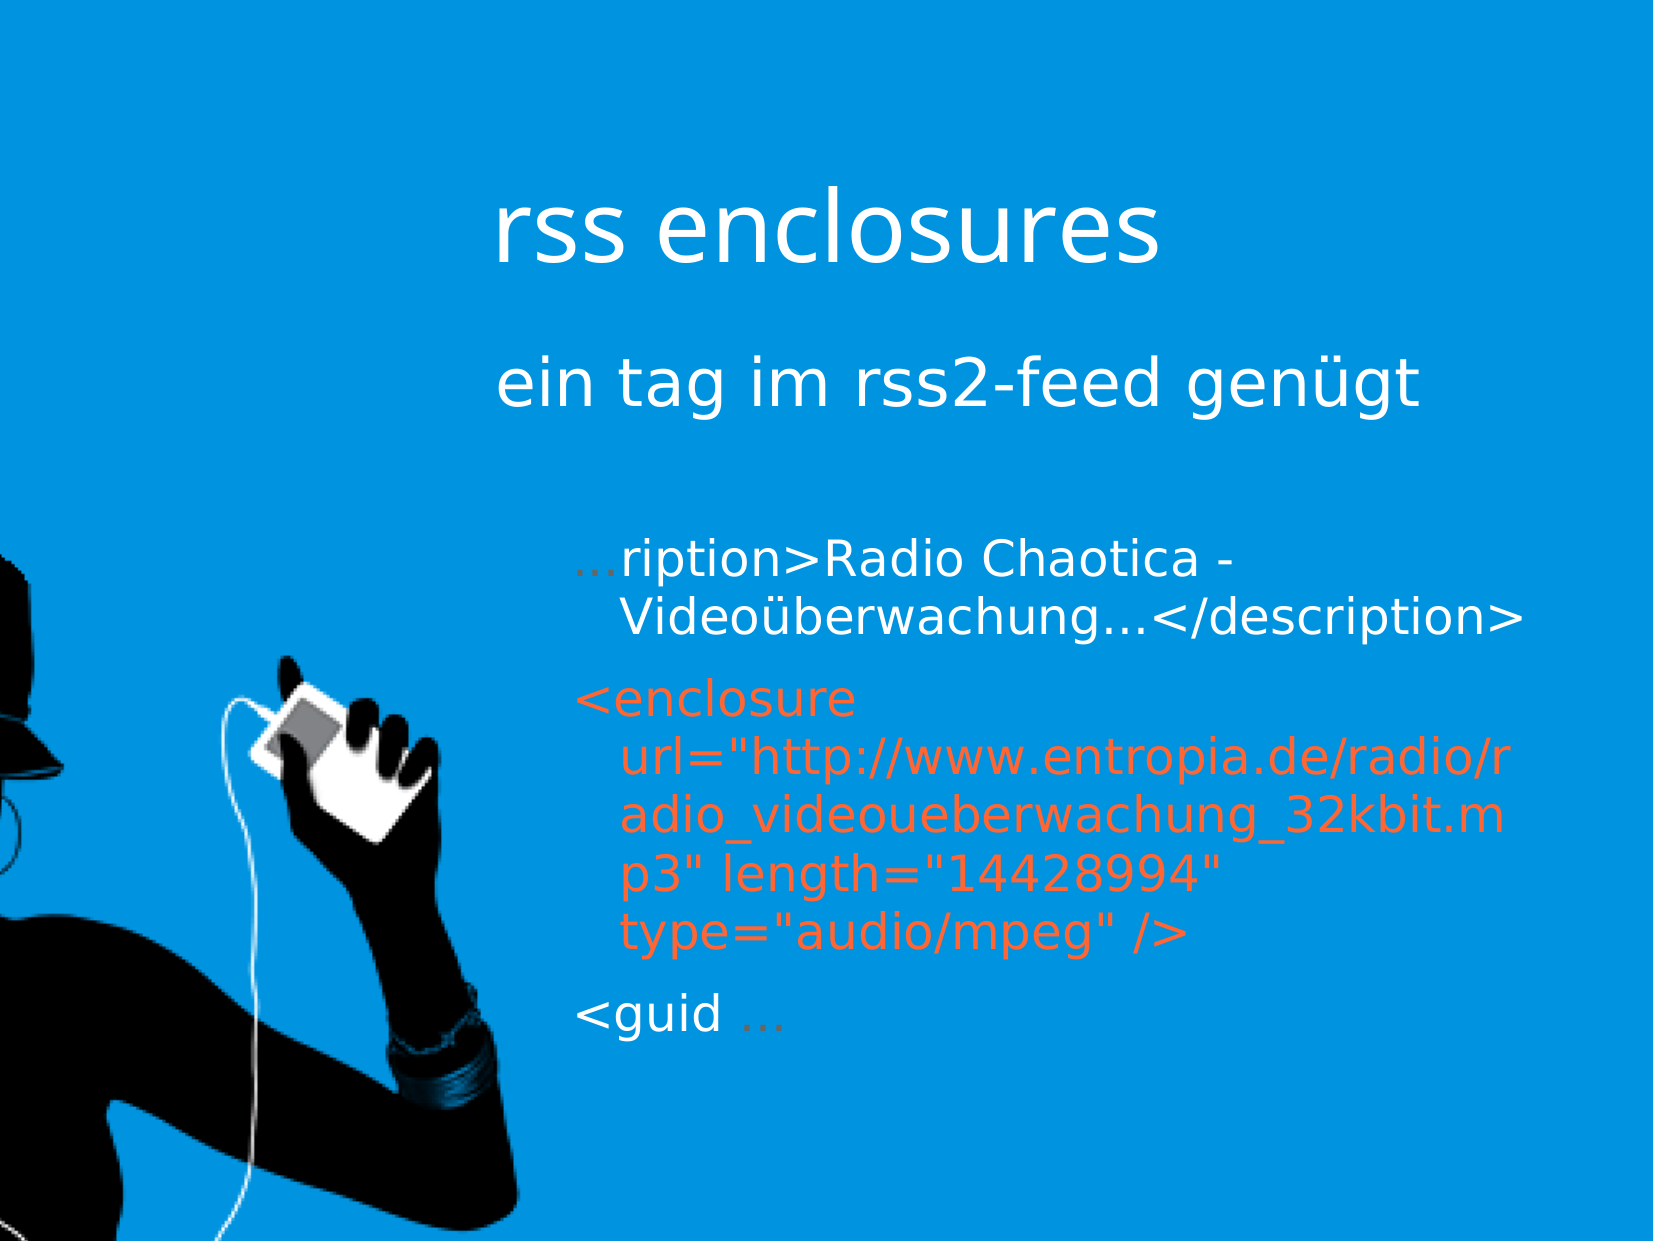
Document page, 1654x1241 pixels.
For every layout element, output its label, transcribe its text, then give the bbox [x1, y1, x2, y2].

list ein tag im rss2-feed genügt ...ription>Radio Chaotica - Videoüberwachung...</description> <enclosure url="http://www.entropia.de/radio/radio_videoueberwachung_32kbit.mp3" length="14428994" type="audio/mpeg" /> <guid ... [477, 344, 1533, 1127]
title rss enclosures [121, 102, 1533, 344]
picture [0, 719, 60, 773]
picture [0, 558, 33, 720]
picture [31, 771, 59, 778]
picture [0, 657, 516, 1241]
